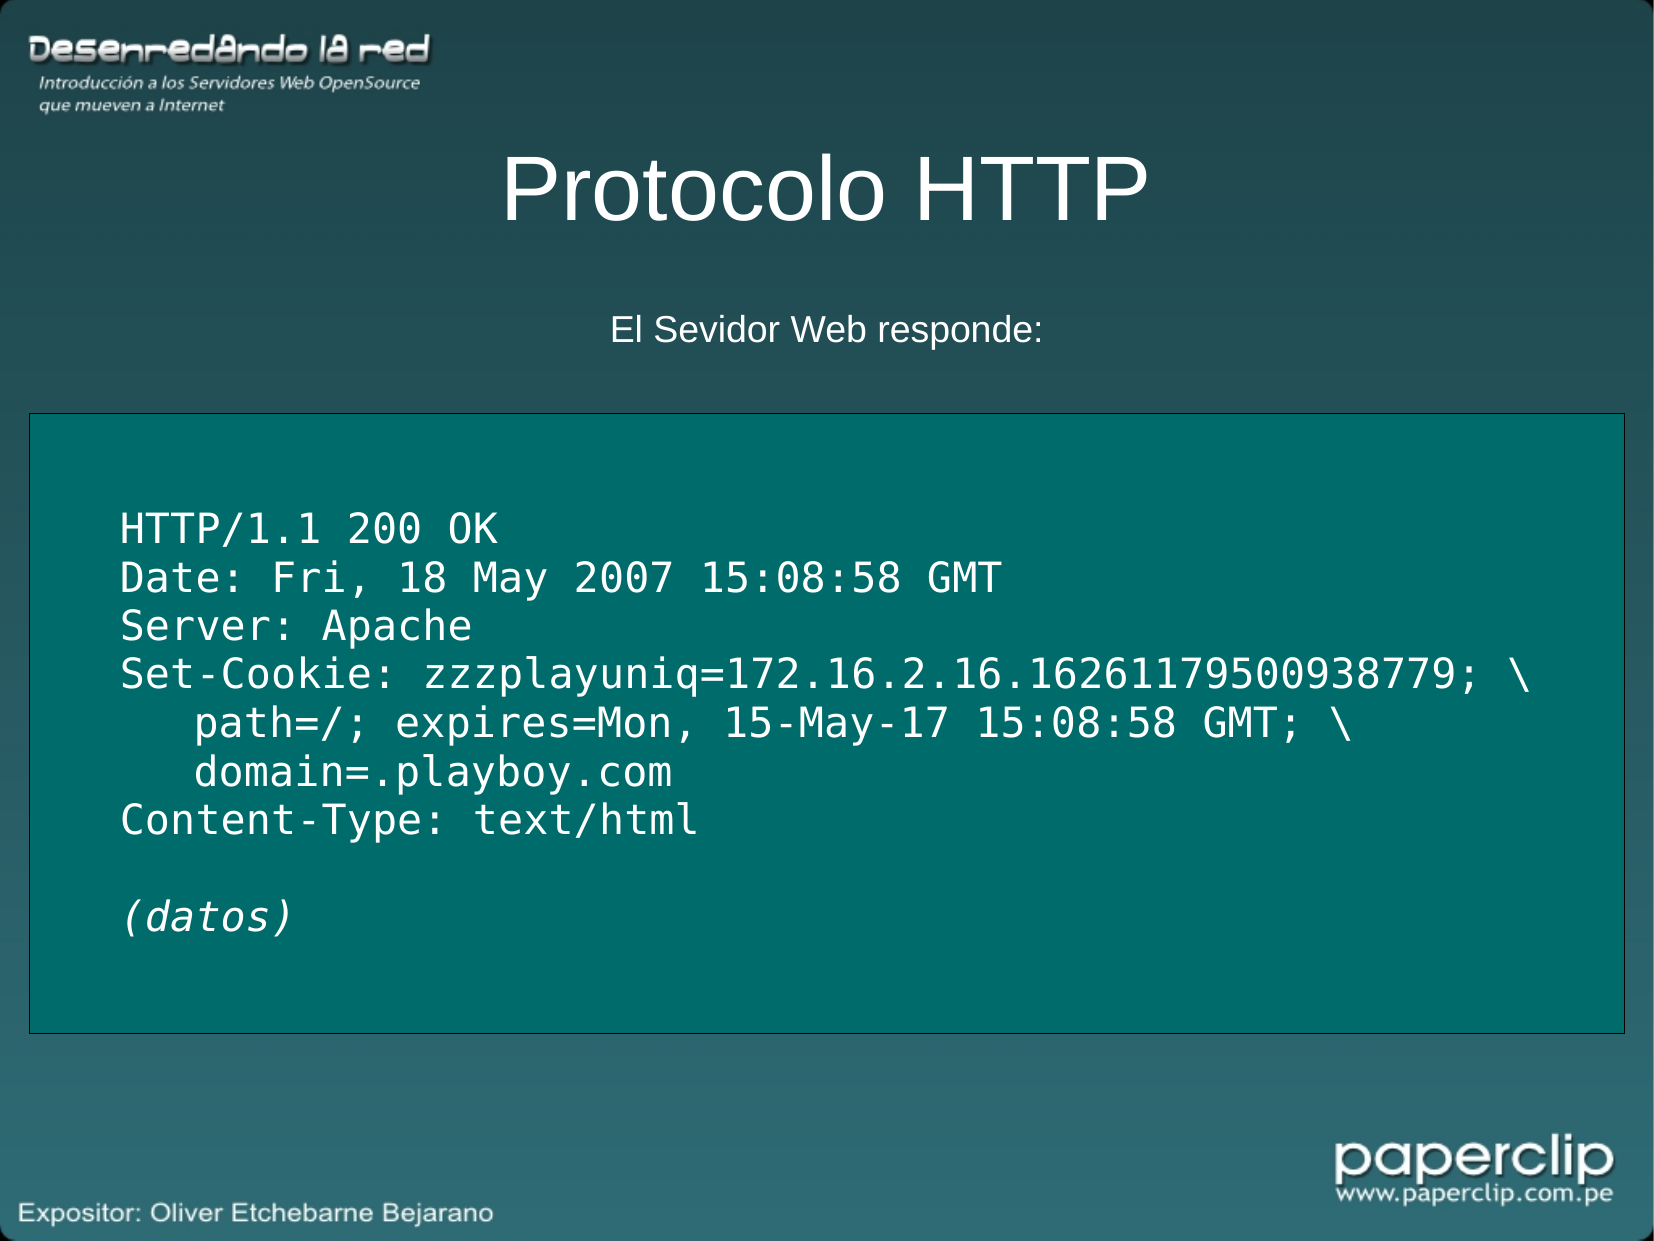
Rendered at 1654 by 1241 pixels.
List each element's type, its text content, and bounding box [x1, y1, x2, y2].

text_box El Sevidor Web responde: [594, 301, 1059, 359]
text_box HTTP/1.1 200 OK Date: Fri, 18 May 2007 15:08:58 GMT Server: Apache Set-Cookie: zzzplayuniq=172.16.2.16.16261179500938779; \ path=/; expires=Mon, 15-May-17 15:08:58 GMT; \ domain=.playboy.com Content-Type: text/html (datos) [104, 448, 1549, 998]
text_box [29, 413, 1625, 1034]
title Protocolo HTTP [82, 92, 1571, 285]
picture [0, 0, 1654, 1241]
